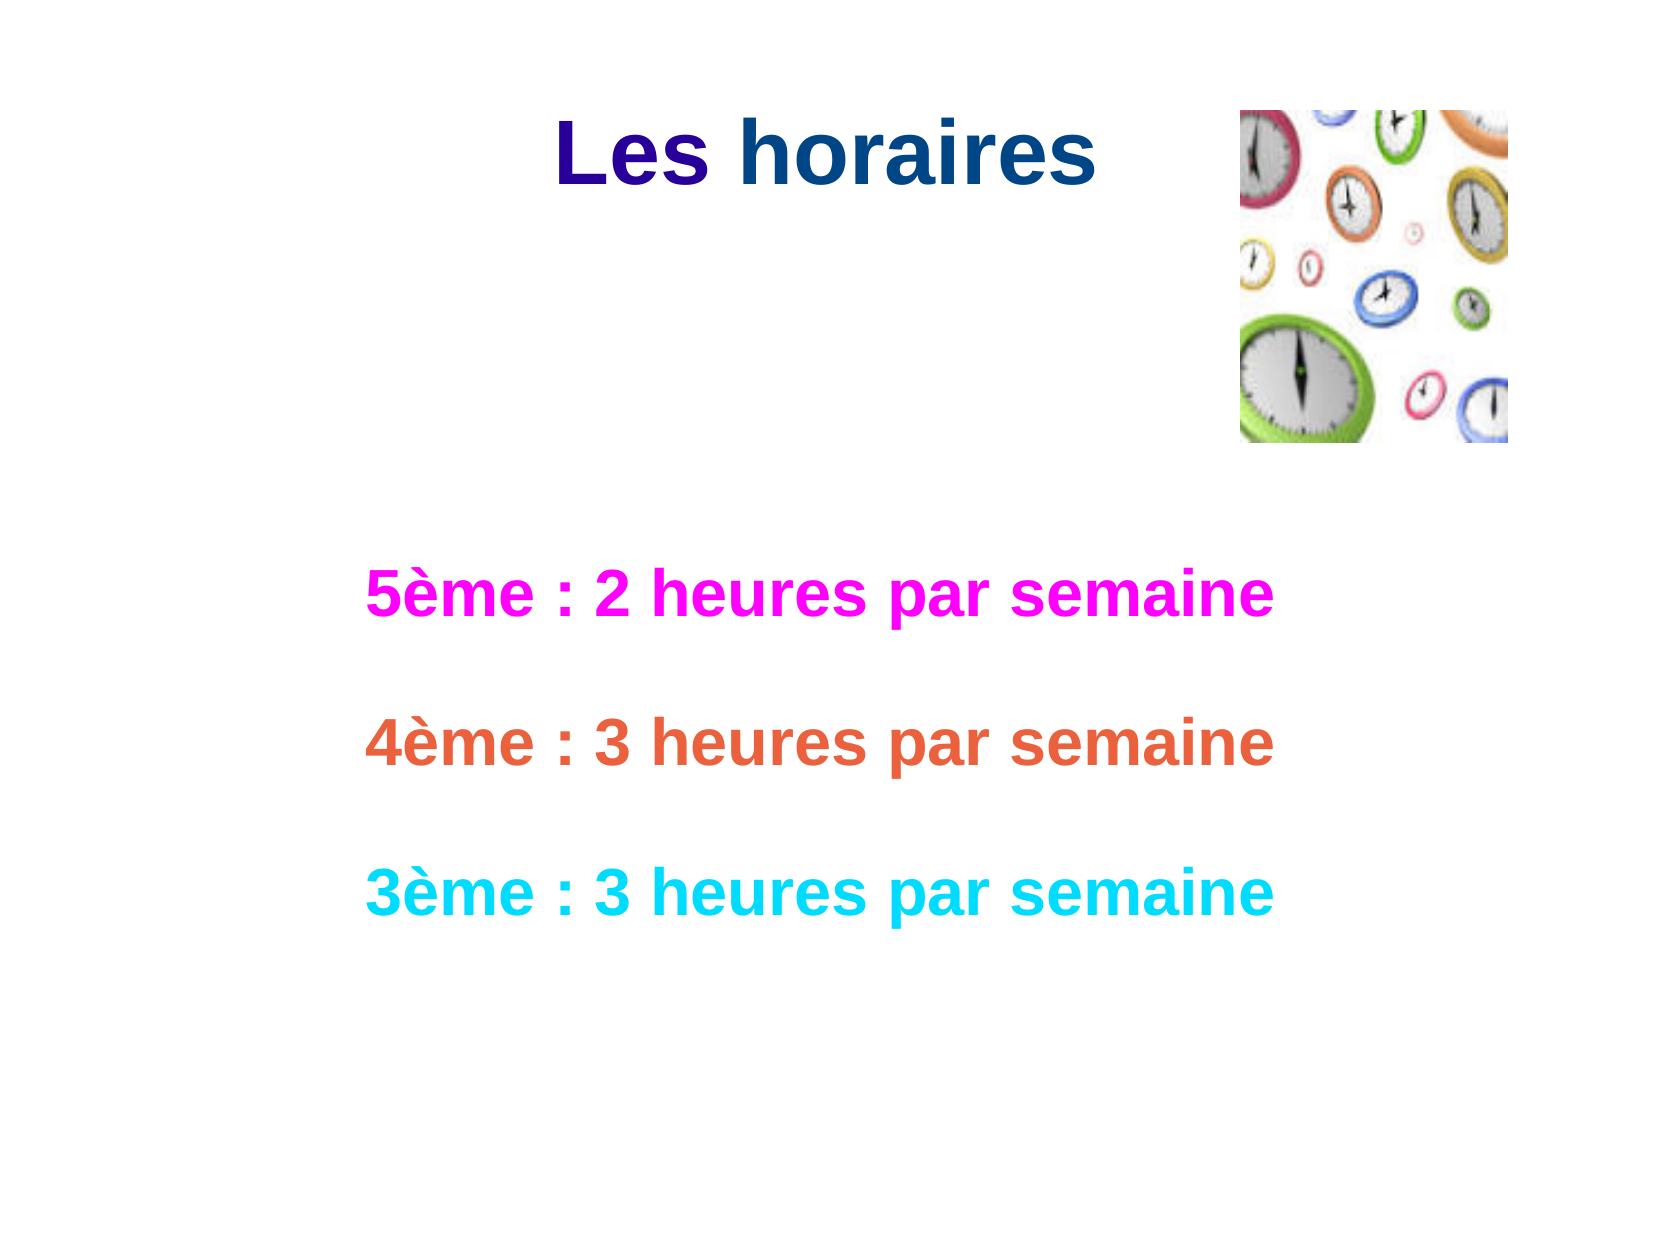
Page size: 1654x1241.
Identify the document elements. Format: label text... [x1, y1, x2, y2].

subtitle 5ème : 2 heures par semaine 4ème : 3 heures par semaine 3ème : 3 heures par semaine [76, 333, 1565, 1152]
title Les horaires [82, 49, 1571, 257]
picture [1240, 110, 1508, 443]
